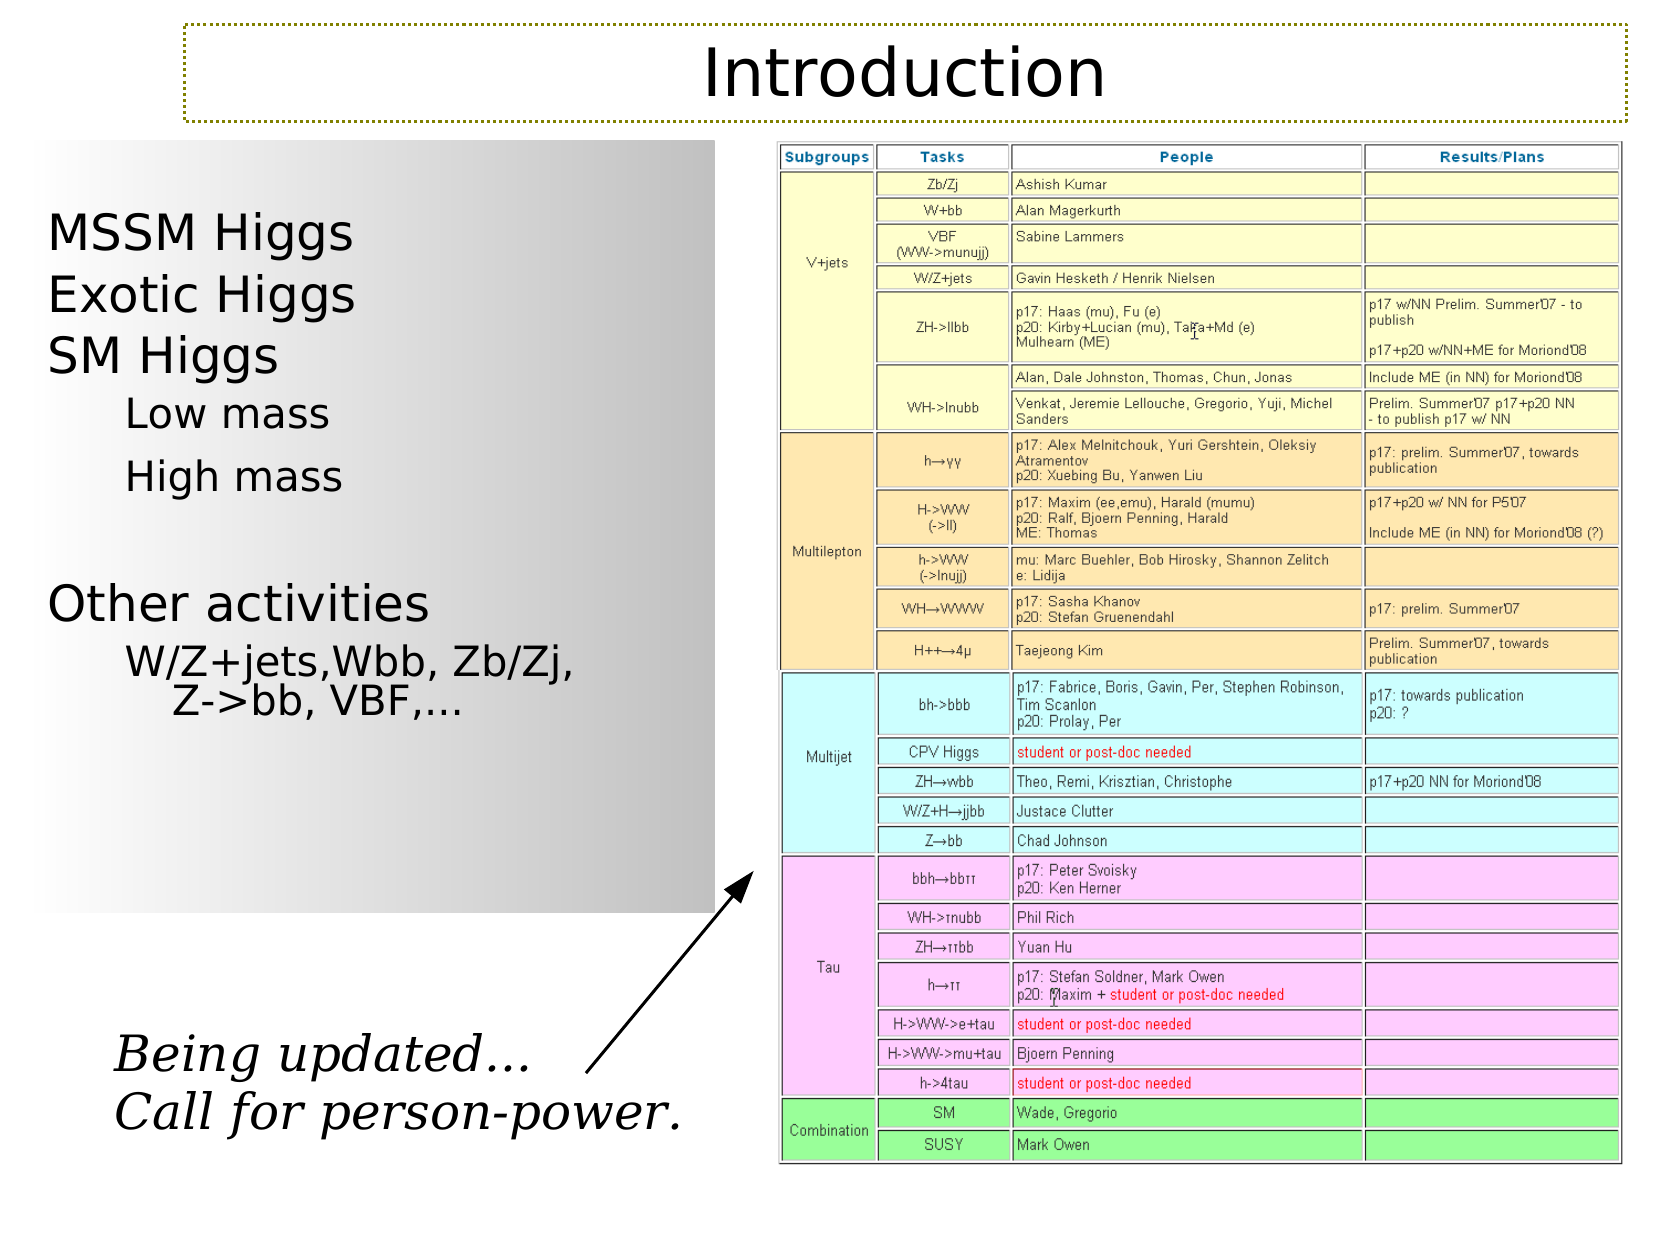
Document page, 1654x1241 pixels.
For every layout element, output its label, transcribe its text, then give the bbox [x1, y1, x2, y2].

list MSSM Higgs Exotic Higgs SM Higgs Low mass High mass Other activities W/Z+jets,Wbb, Zb/Zj, Z->bb, VBF,... [30, 140, 715, 913]
text_box Being updated... Call for person-power. [114, 1024, 685, 1142]
title Introduction [184, 24, 1627, 122]
picture [769, 135, 1629, 1169]
